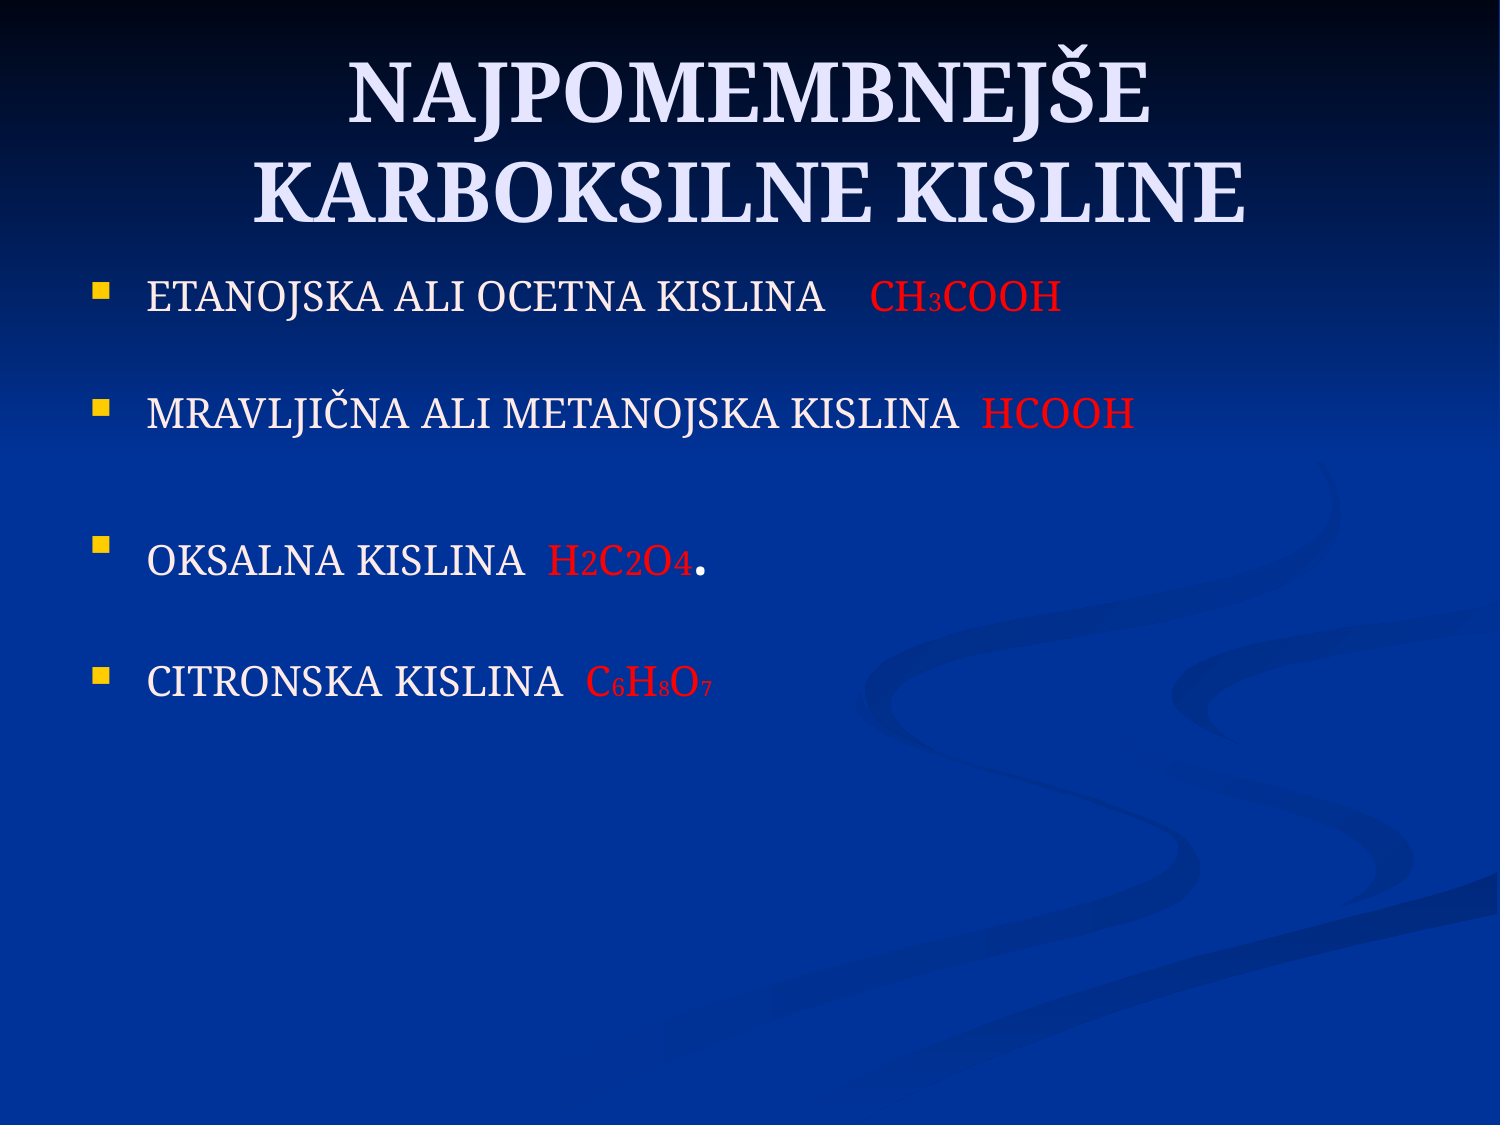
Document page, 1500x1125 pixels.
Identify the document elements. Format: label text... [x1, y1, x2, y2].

title NAJPOMEMBNEJŠE KARBOKSILNE KISLINE [75, 45, 1425, 233]
list ETANOJSKA ALI OCETNA KISLINA CH3COOH MRAVLJIČNA ALI METANOJSKA KISLINA HCOOH OKSALNA KISLINA H2C2O4. CITRONSKA KISLINA C6H8O7 [75, 262, 1425, 1005]
